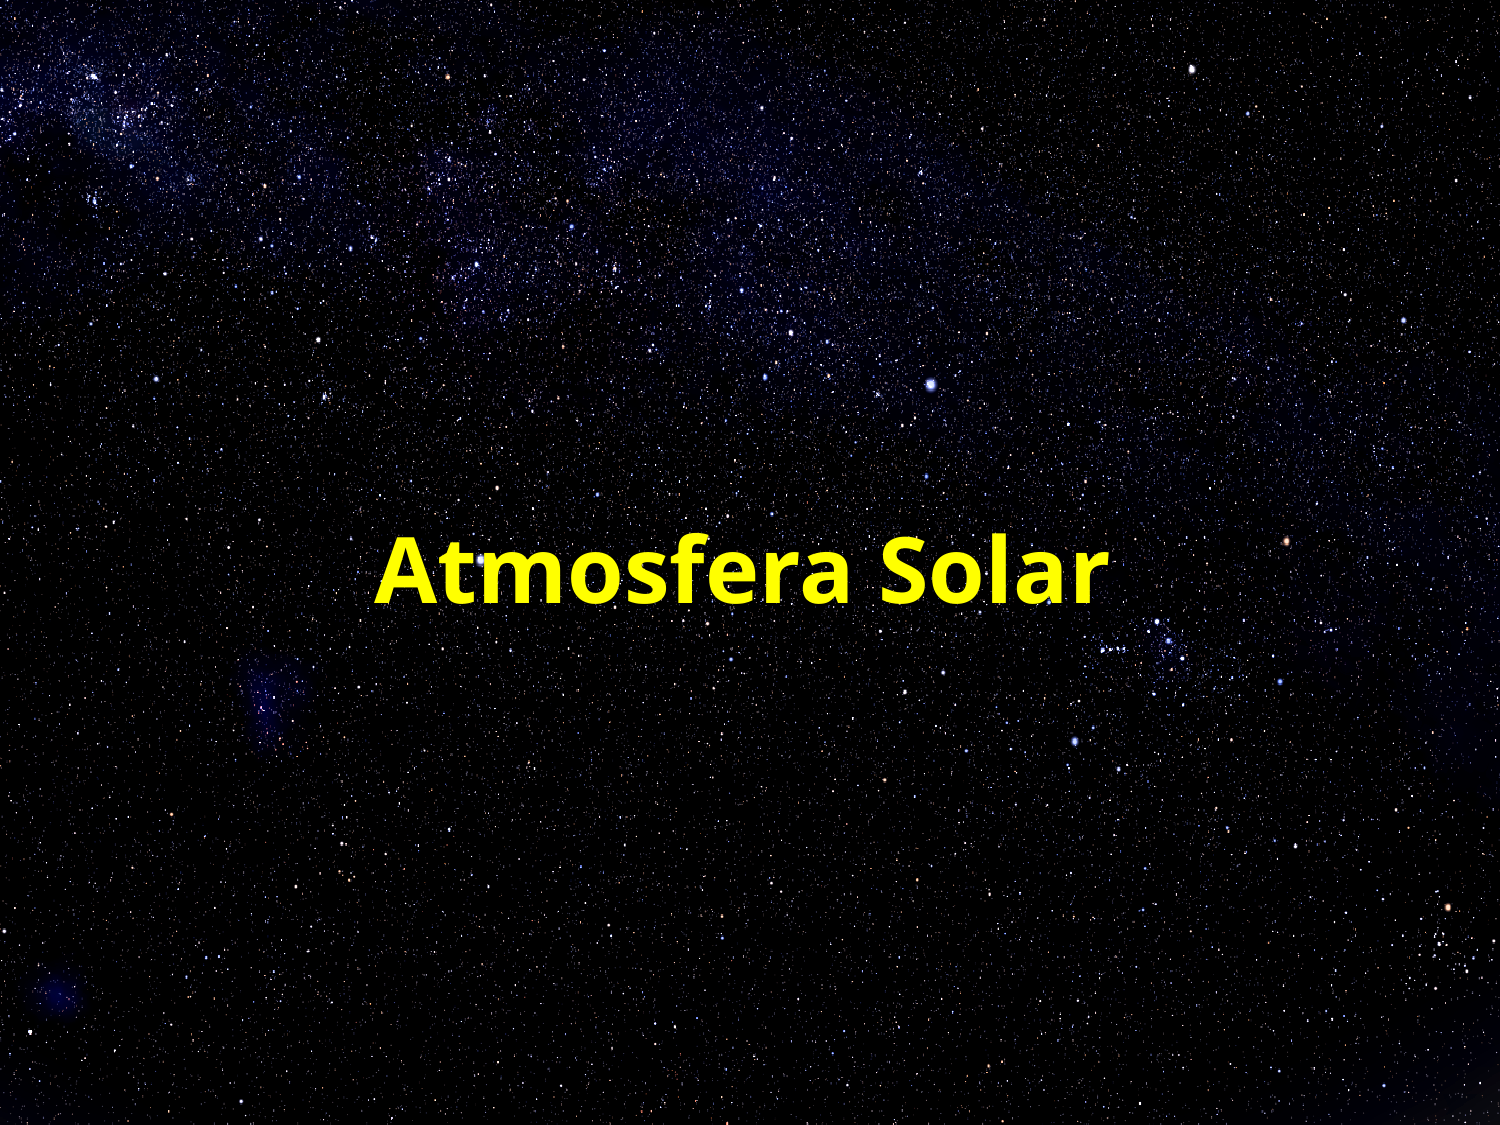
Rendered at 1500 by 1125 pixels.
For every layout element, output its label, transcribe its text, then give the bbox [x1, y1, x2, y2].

title Atmosfera Solar [105, 445, 1381, 633]
picture [0, 0, 1500, 1125]
